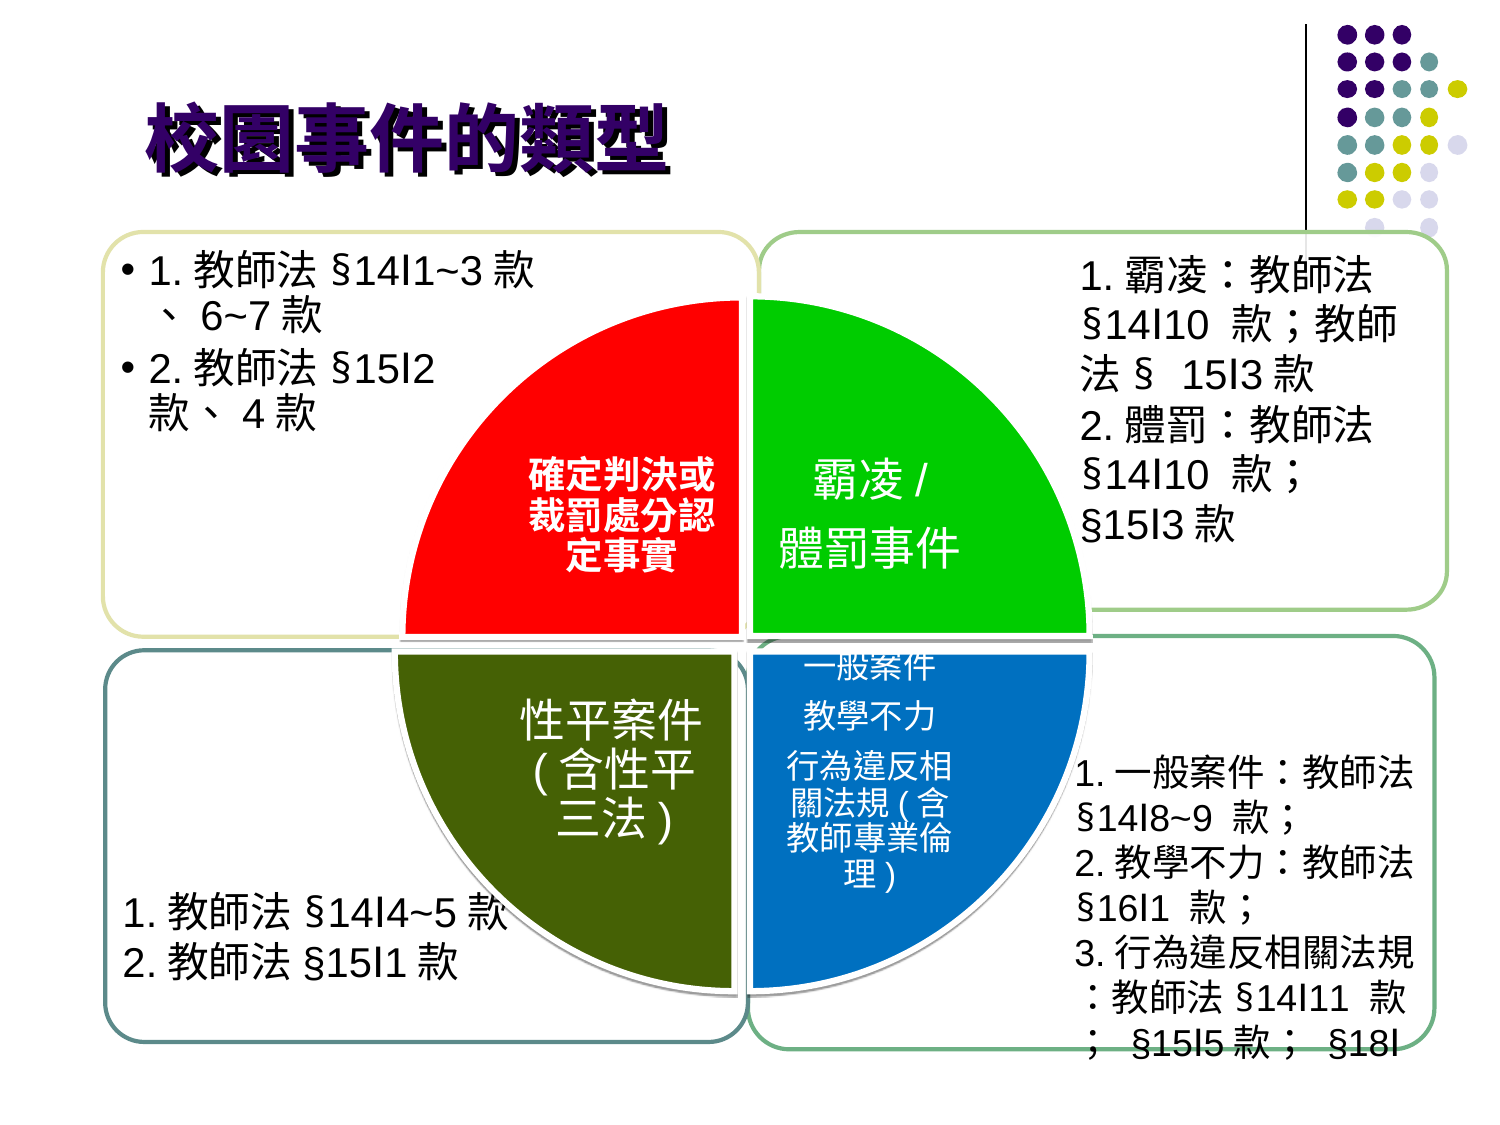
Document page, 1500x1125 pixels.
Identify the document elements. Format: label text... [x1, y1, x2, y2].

text_box 1.一般案件：教師法§14Ⅰ8~9 款； 2.教學不力：教師法§16Ⅰ1 款； 3.行為違反相關法規：教師法§14Ⅰ11 款； §15Ⅰ5款； §18Ⅰ [747, 635, 1435, 1050]
text_box 1.教師法§14Ⅰ1~3款、6~7款 2.教師法§15Ⅰ2款、4款 [102, 231, 759, 637]
text_box 霸凌/ 體罰事件 [750, 296, 1090, 636]
text_box 1.教師法§14Ⅰ4~5款 2.教師法§15Ⅰ1款 [105, 650, 748, 1042]
text_box 確定判決或裁罰處分認定事實 [402, 297, 742, 638]
text_box 一般案件 教學不力 行為違反相關法規(含教師專業倫理) [750, 651, 1090, 992]
text_box 1.霸凌：教師法§14Ⅰ10 款；教師法§ 15Ⅰ3款 2.體罰：教師法§14Ⅰ10 款； §15Ⅰ3款 [759, 232, 1447, 610]
text_box 性平案件(含性平三法) [394, 651, 735, 992]
title 校園事件的類型 [53, 42, 1466, 231]
